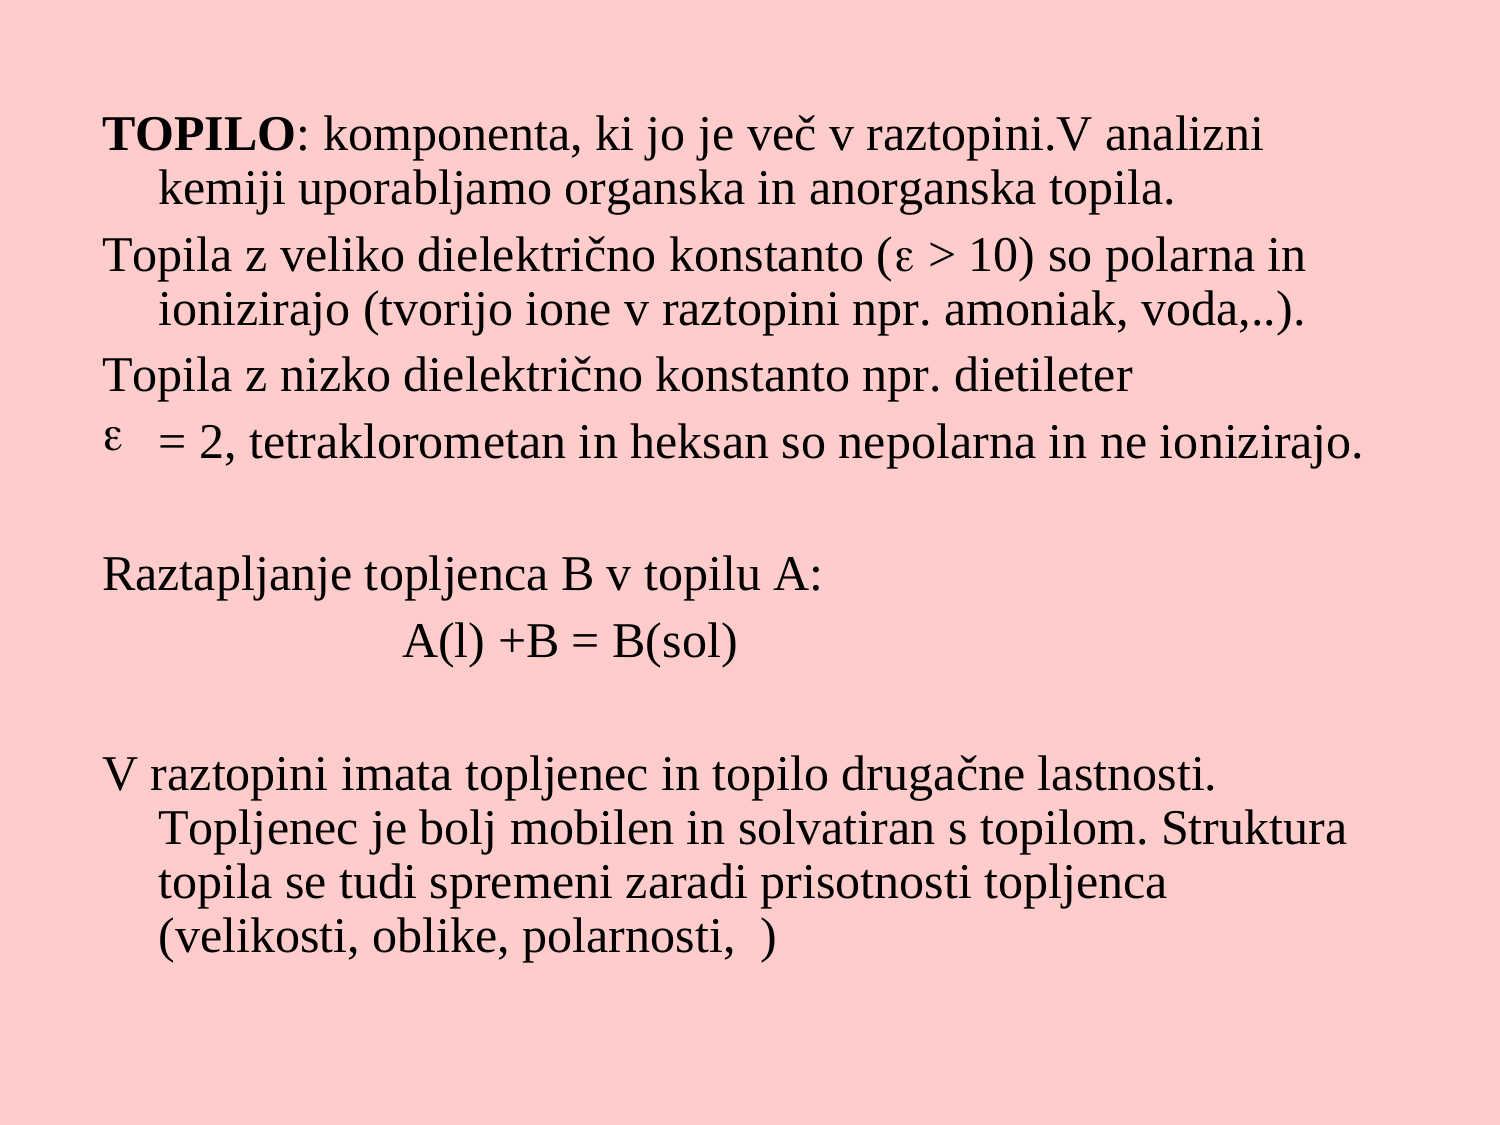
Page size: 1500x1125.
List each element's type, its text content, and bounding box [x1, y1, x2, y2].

list TOPILO: komponenta, ki jo je več v raztopini.V analizni kemiji uporabljamo organska in anorganska topila. Topila z veliko dielektrično konstanto ( > 10) so polarna in ionizirajo (tvorijo ione v raztopini npr. amoniak, voda,..). Topila z nizko dielektrično konstanto npr. dietileter = 2, tetraklorometan in heksan so nepolarna in ne ionizirajo. Raztapljanje topljenca B v topilu A: A(l) +B = B(sol) V raztopini imata topljenec in topilo drugačne lastnosti. Topljenec je bolj mobilen in solvatiran s topilom. Struktura topila se tudi spremeni zaradi prisotnosti topljenca (velikosti, oblike, polarnosti, ) [87, 99, 1388, 1038]
